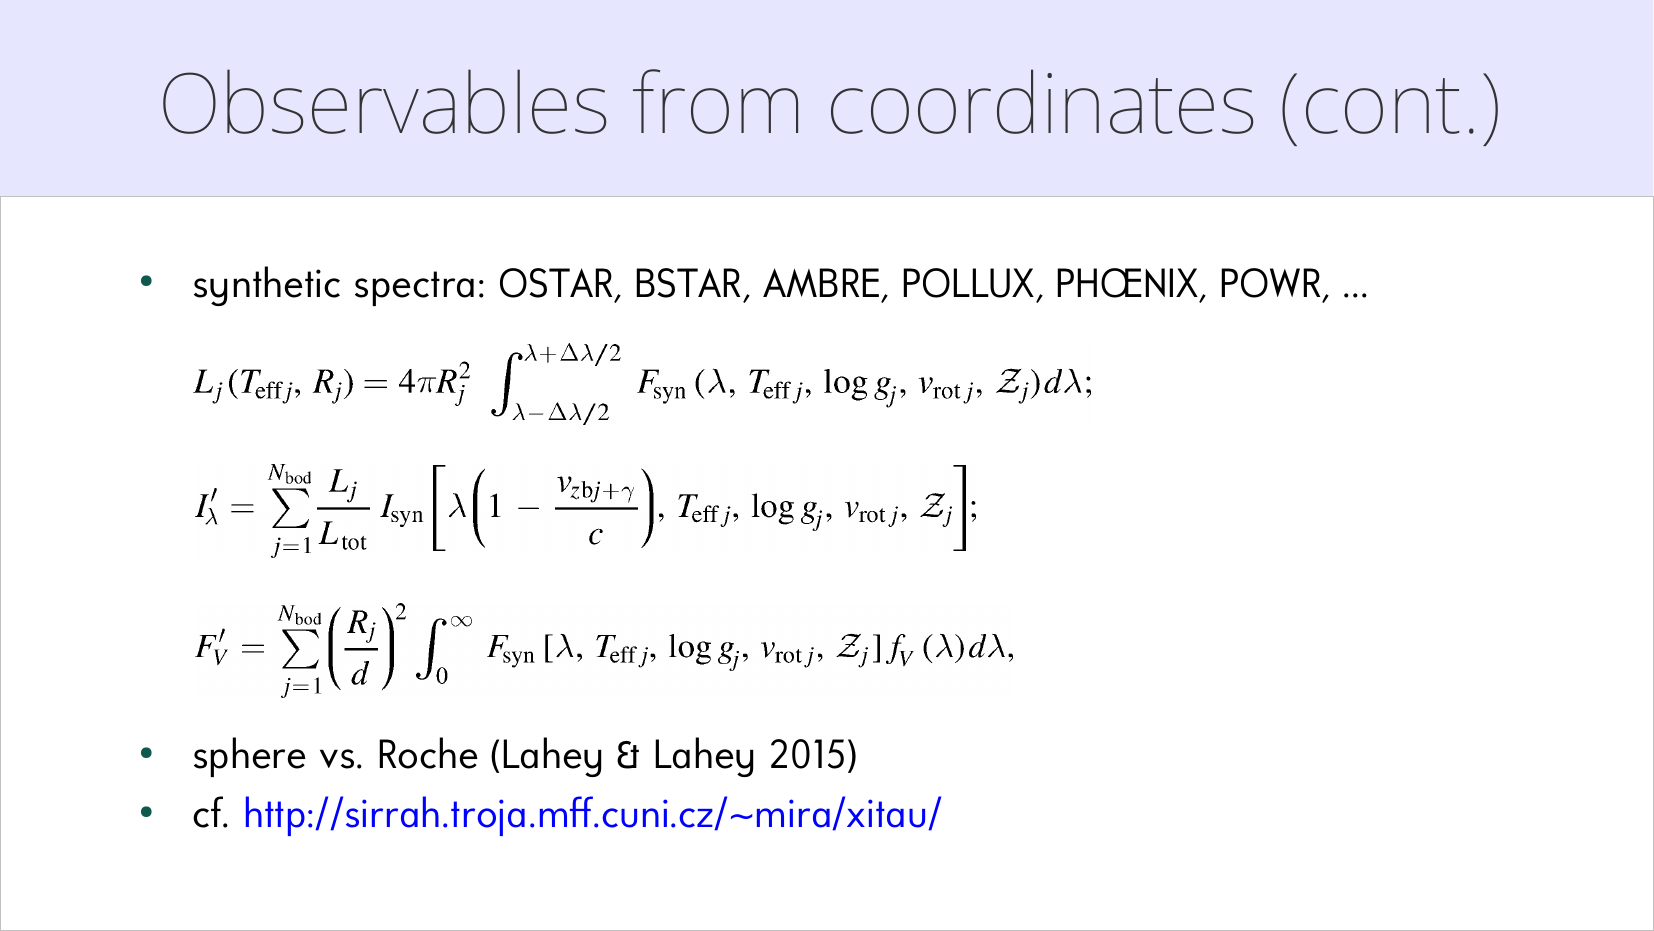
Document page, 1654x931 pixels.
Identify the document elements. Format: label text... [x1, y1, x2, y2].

picture [193, 343, 1091, 425]
title Observables from coordinates (cont.) [124, 23, 1537, 179]
picture [195, 464, 976, 558]
picture [195, 603, 1013, 698]
list synthetic spectra: OSTAR, BSTAR, AMBRE, POLLUX, PHOENIX, POWR, ... sphere vs. Roche (Lahey & Lahey 2015) cf. http://sirrah.troja.mff.cuni.cz/~mira/xitau/ [121, 258, 1534, 838]
